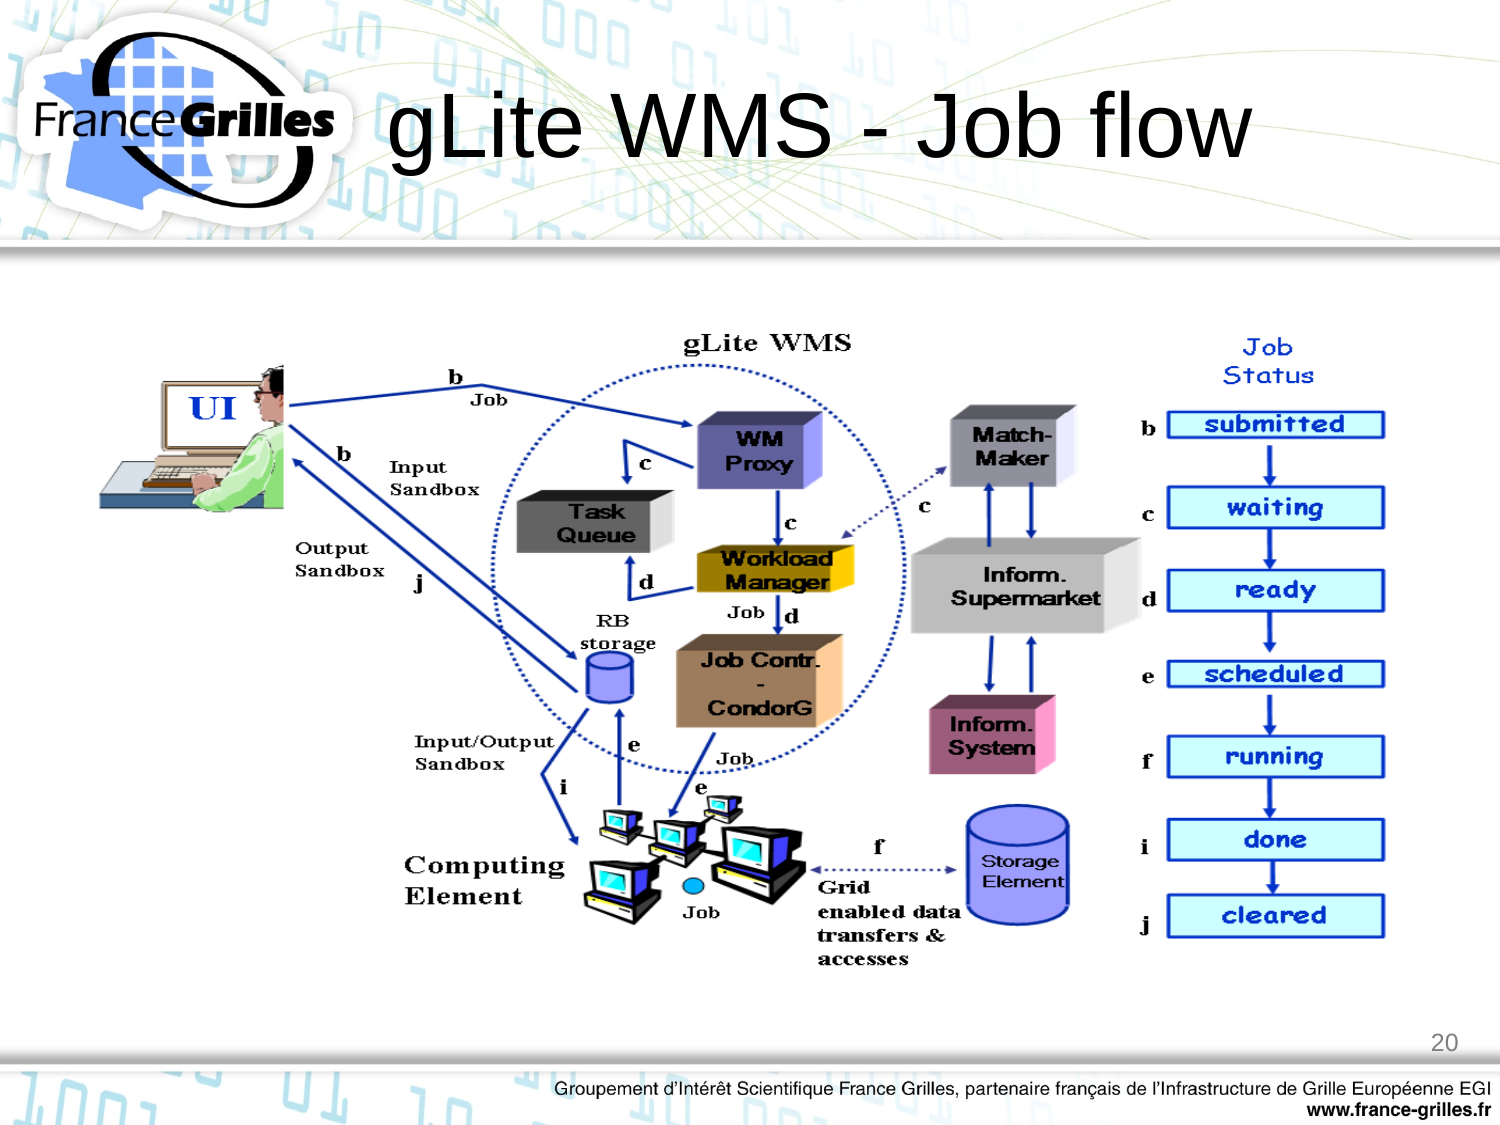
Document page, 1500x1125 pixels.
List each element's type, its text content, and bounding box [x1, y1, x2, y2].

picture [0, 0, 1500, 1125]
title gLite WMS - Job flow [372, 7, 1459, 244]
